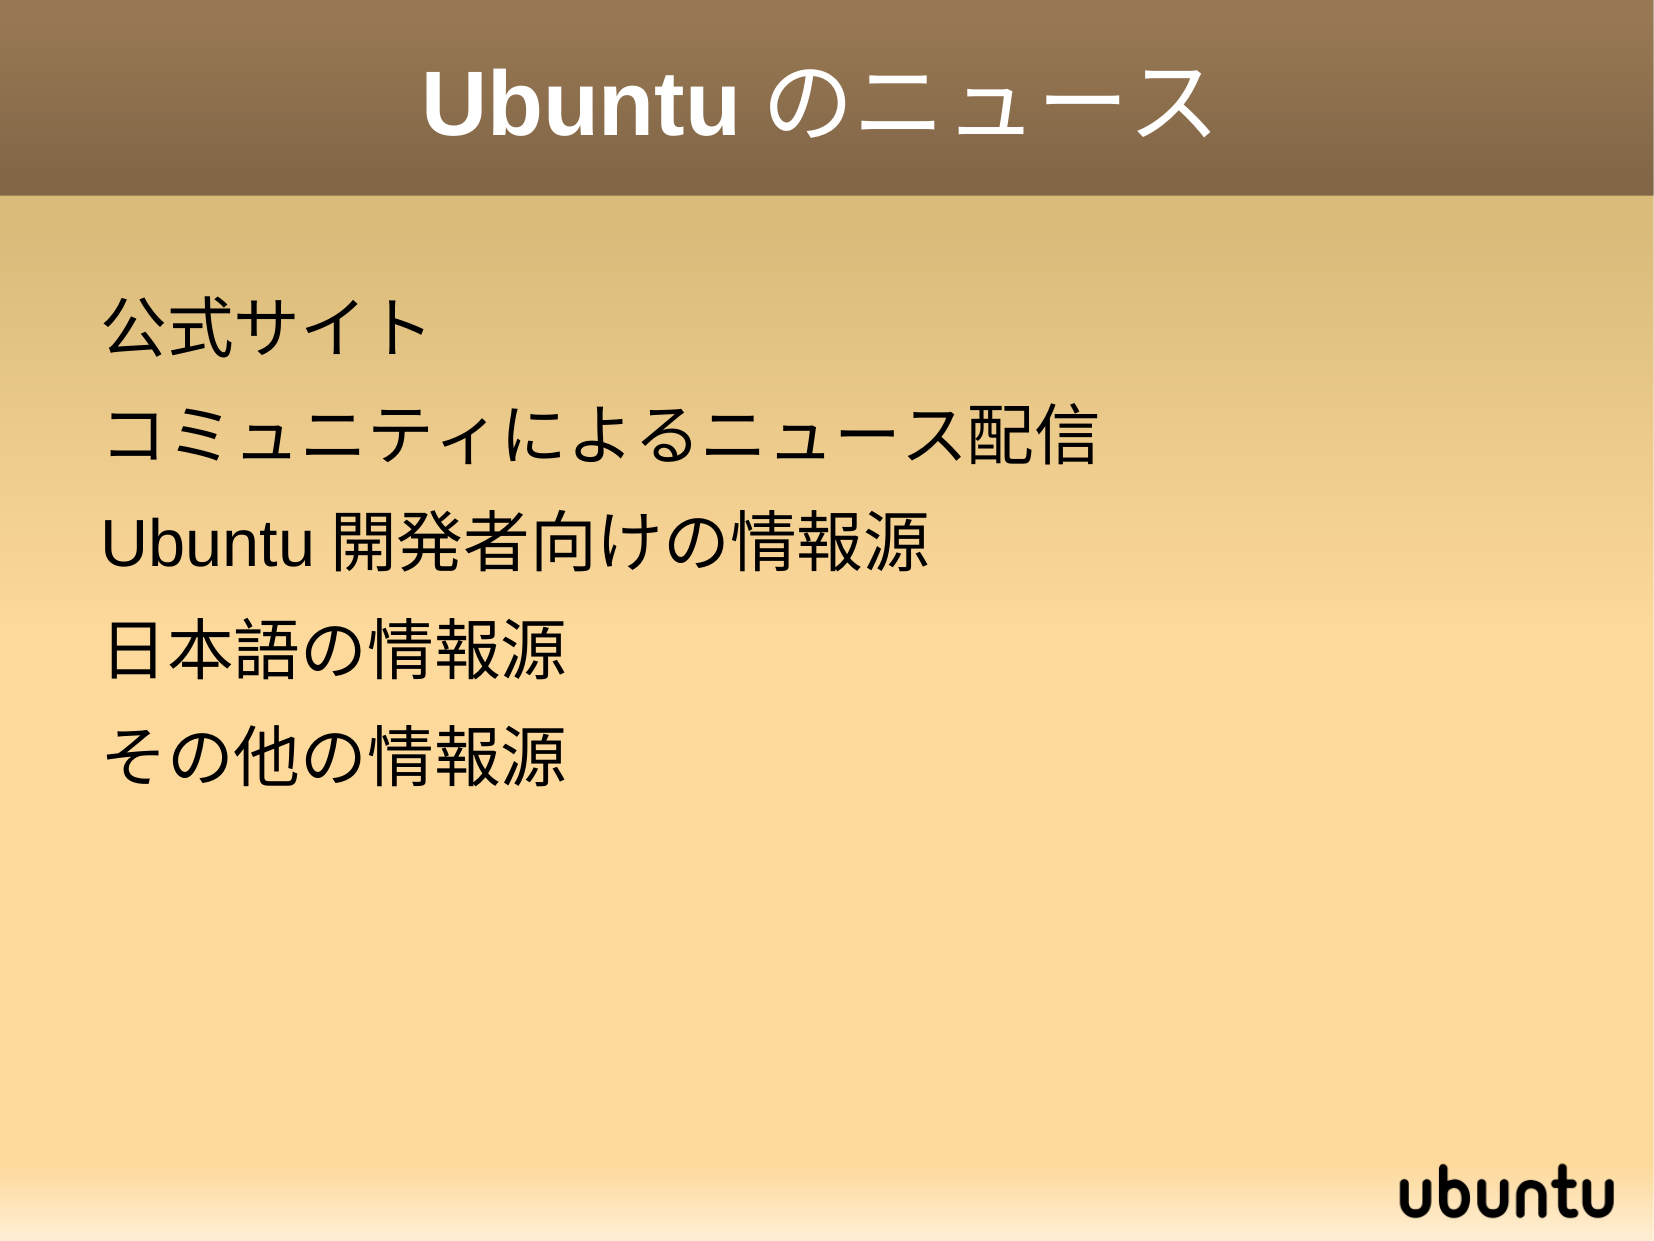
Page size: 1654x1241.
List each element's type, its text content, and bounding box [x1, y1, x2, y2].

list 公式サイト コミュニティによるニュース配信 Ubuntu開発者向けの情報源 日本語の情報源 その他の情報源 [82, 290, 1571, 1094]
picture [0, 0, 1654, 1241]
title Ubuntuのニュース [76, 7, 1565, 200]
